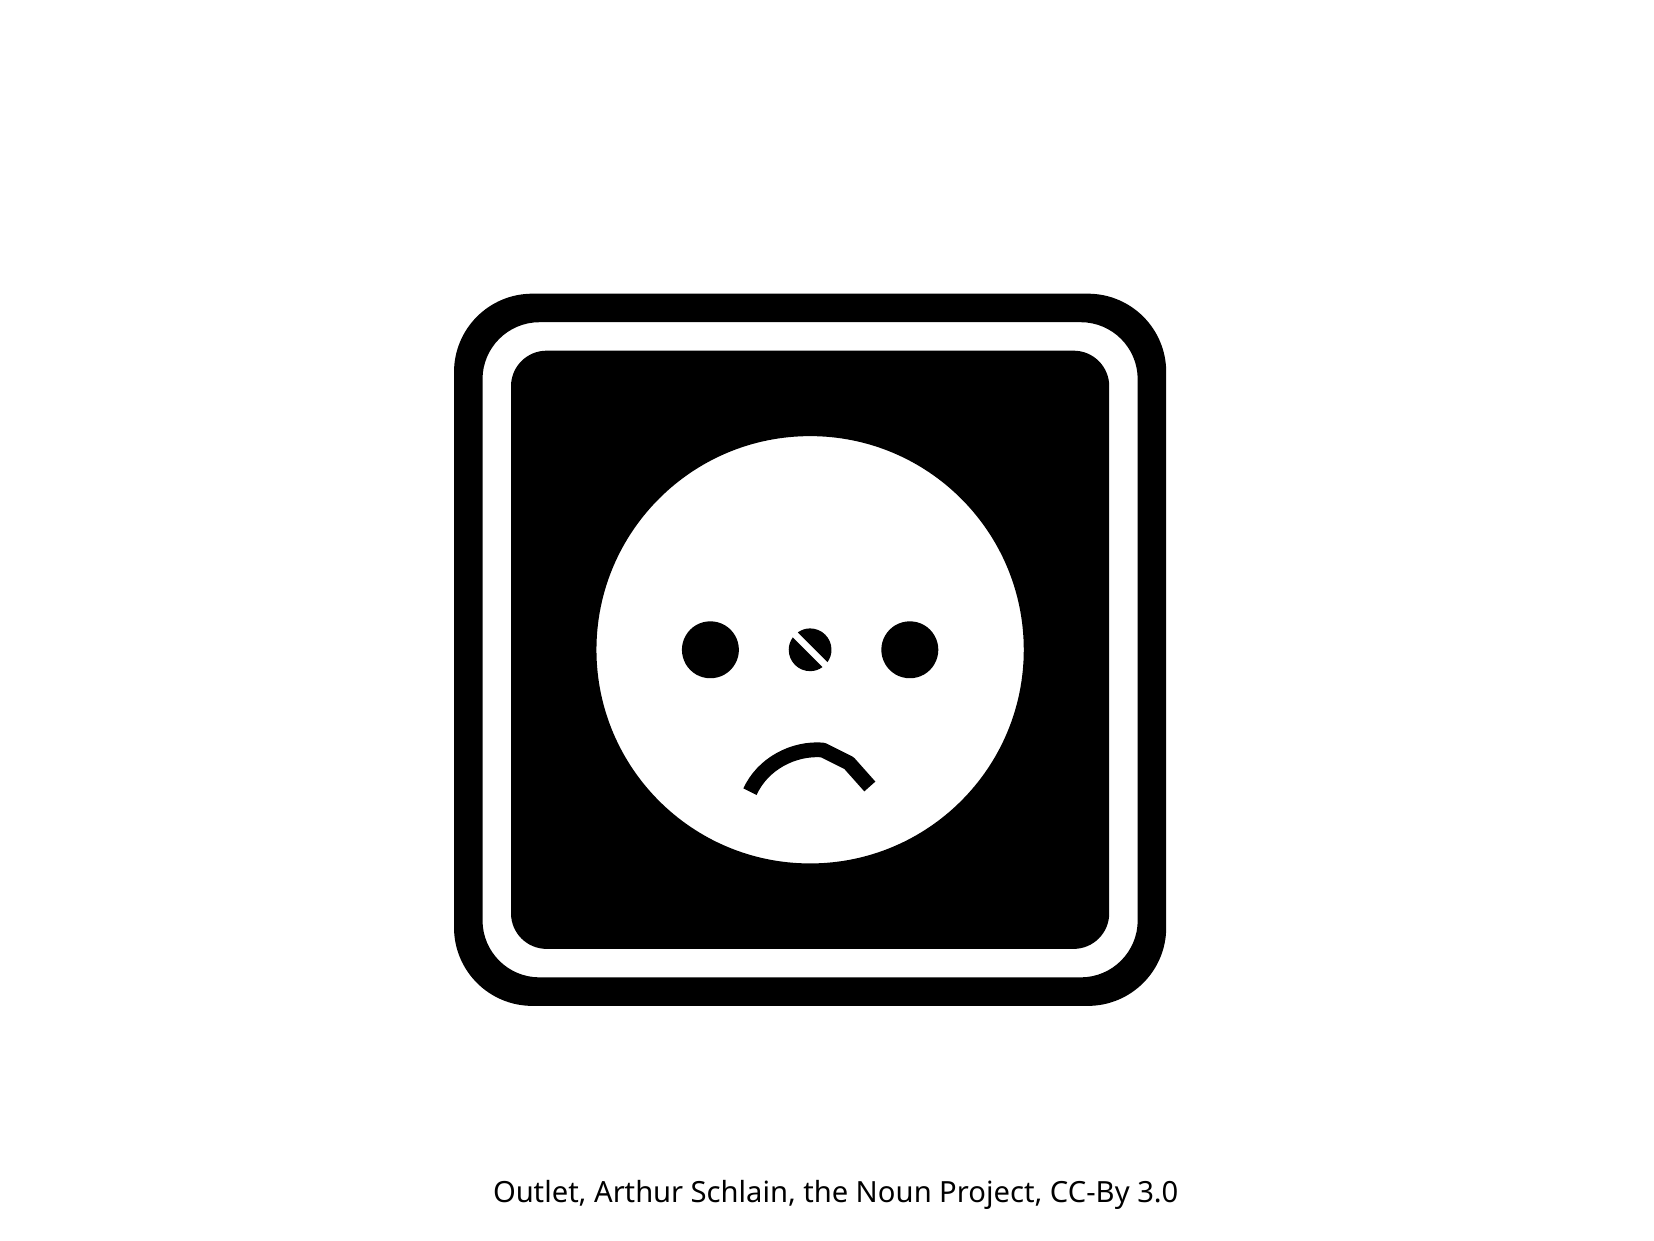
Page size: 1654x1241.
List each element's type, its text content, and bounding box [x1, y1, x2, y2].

text_box Outlet, Arthur Schlain, the Noun Project, CC-By 3.0 [478, 1164, 1176, 1213]
picture [450, 290, 1170, 1010]
